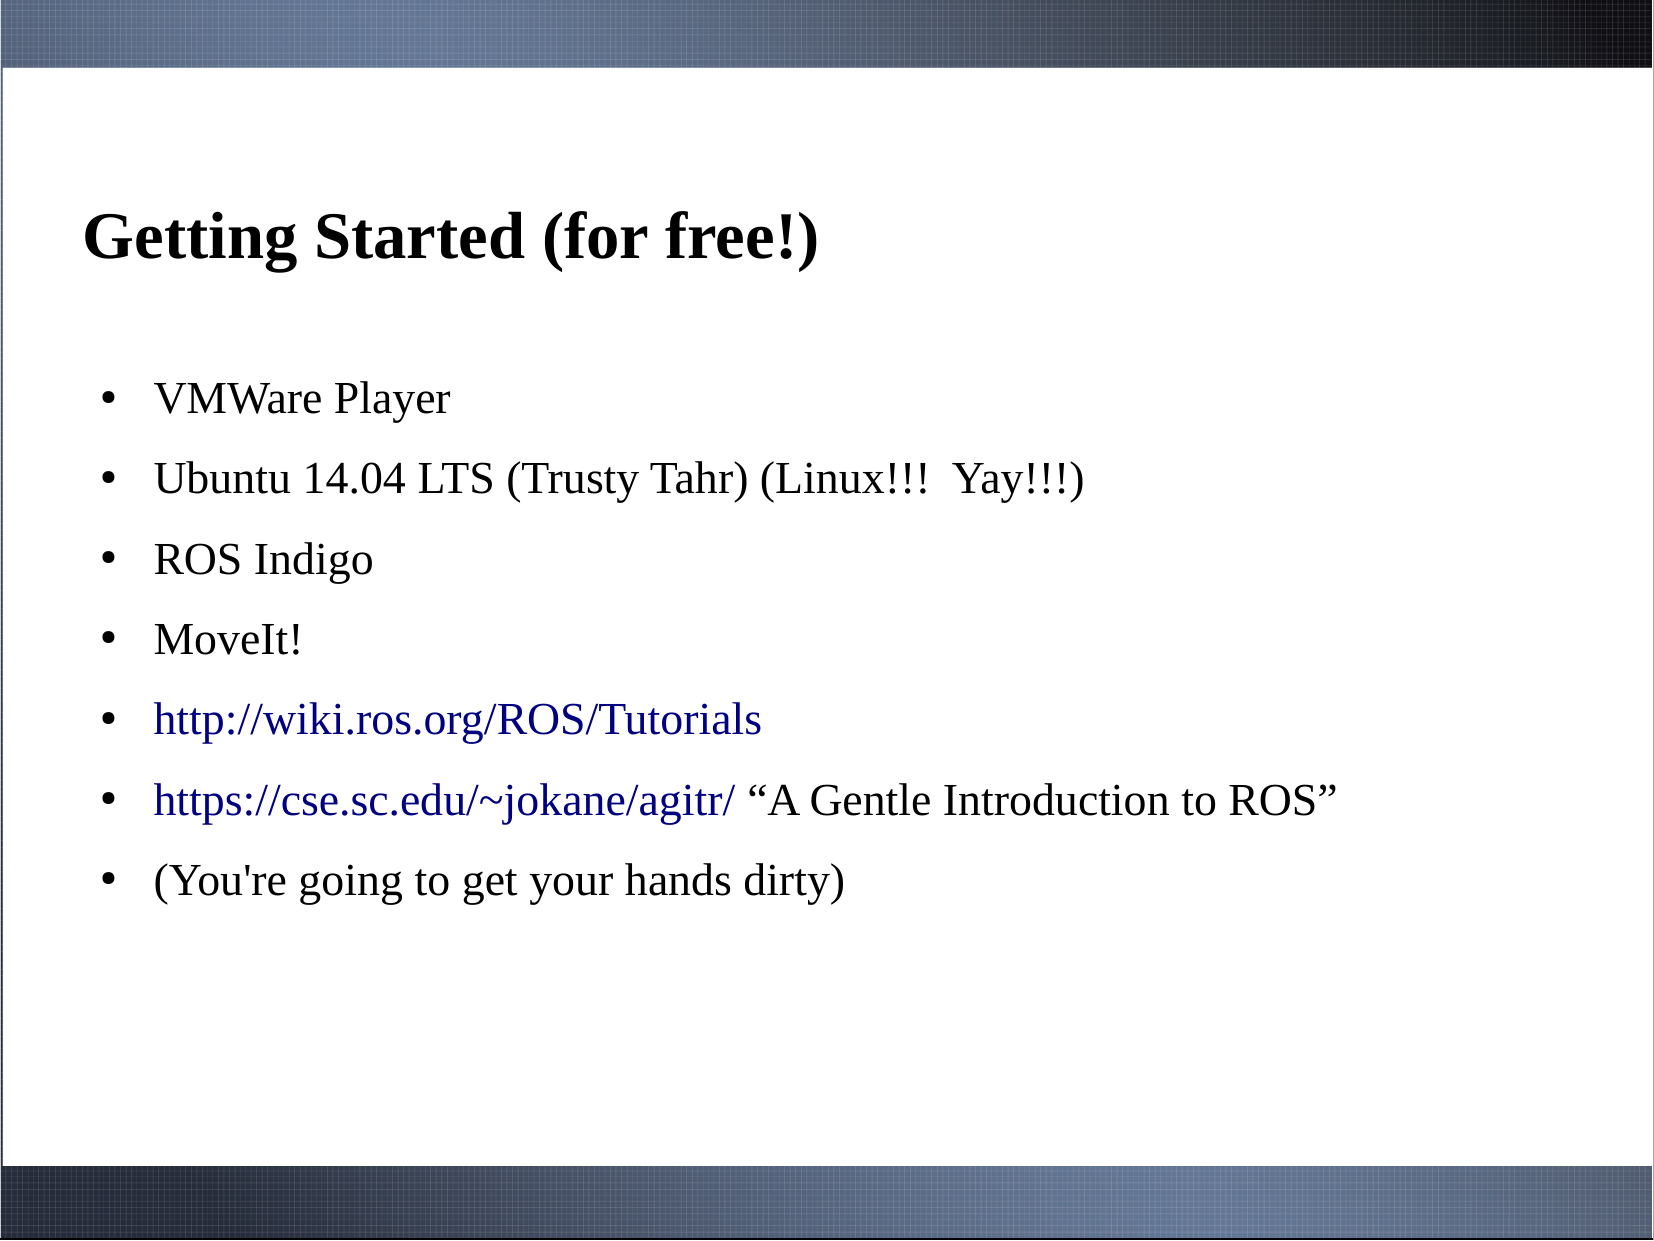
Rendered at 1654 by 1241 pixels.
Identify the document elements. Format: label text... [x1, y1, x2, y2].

list VMWare Player Ubuntu 14.04 LTS (Trusty Tahr) (Linux!!! Yay!!!) ROS Indigo MoveIt! http://wiki.ros.org/ROS/Tutorials https://cse.sc.edu/~jokane/agitr/ “A Gentle Introduction to ROS” (You're going to get your hands dirty) [82, 372, 1571, 1093]
title Getting Started (for free!) [82, 132, 1571, 340]
picture [0, 0, 1653, 1238]
